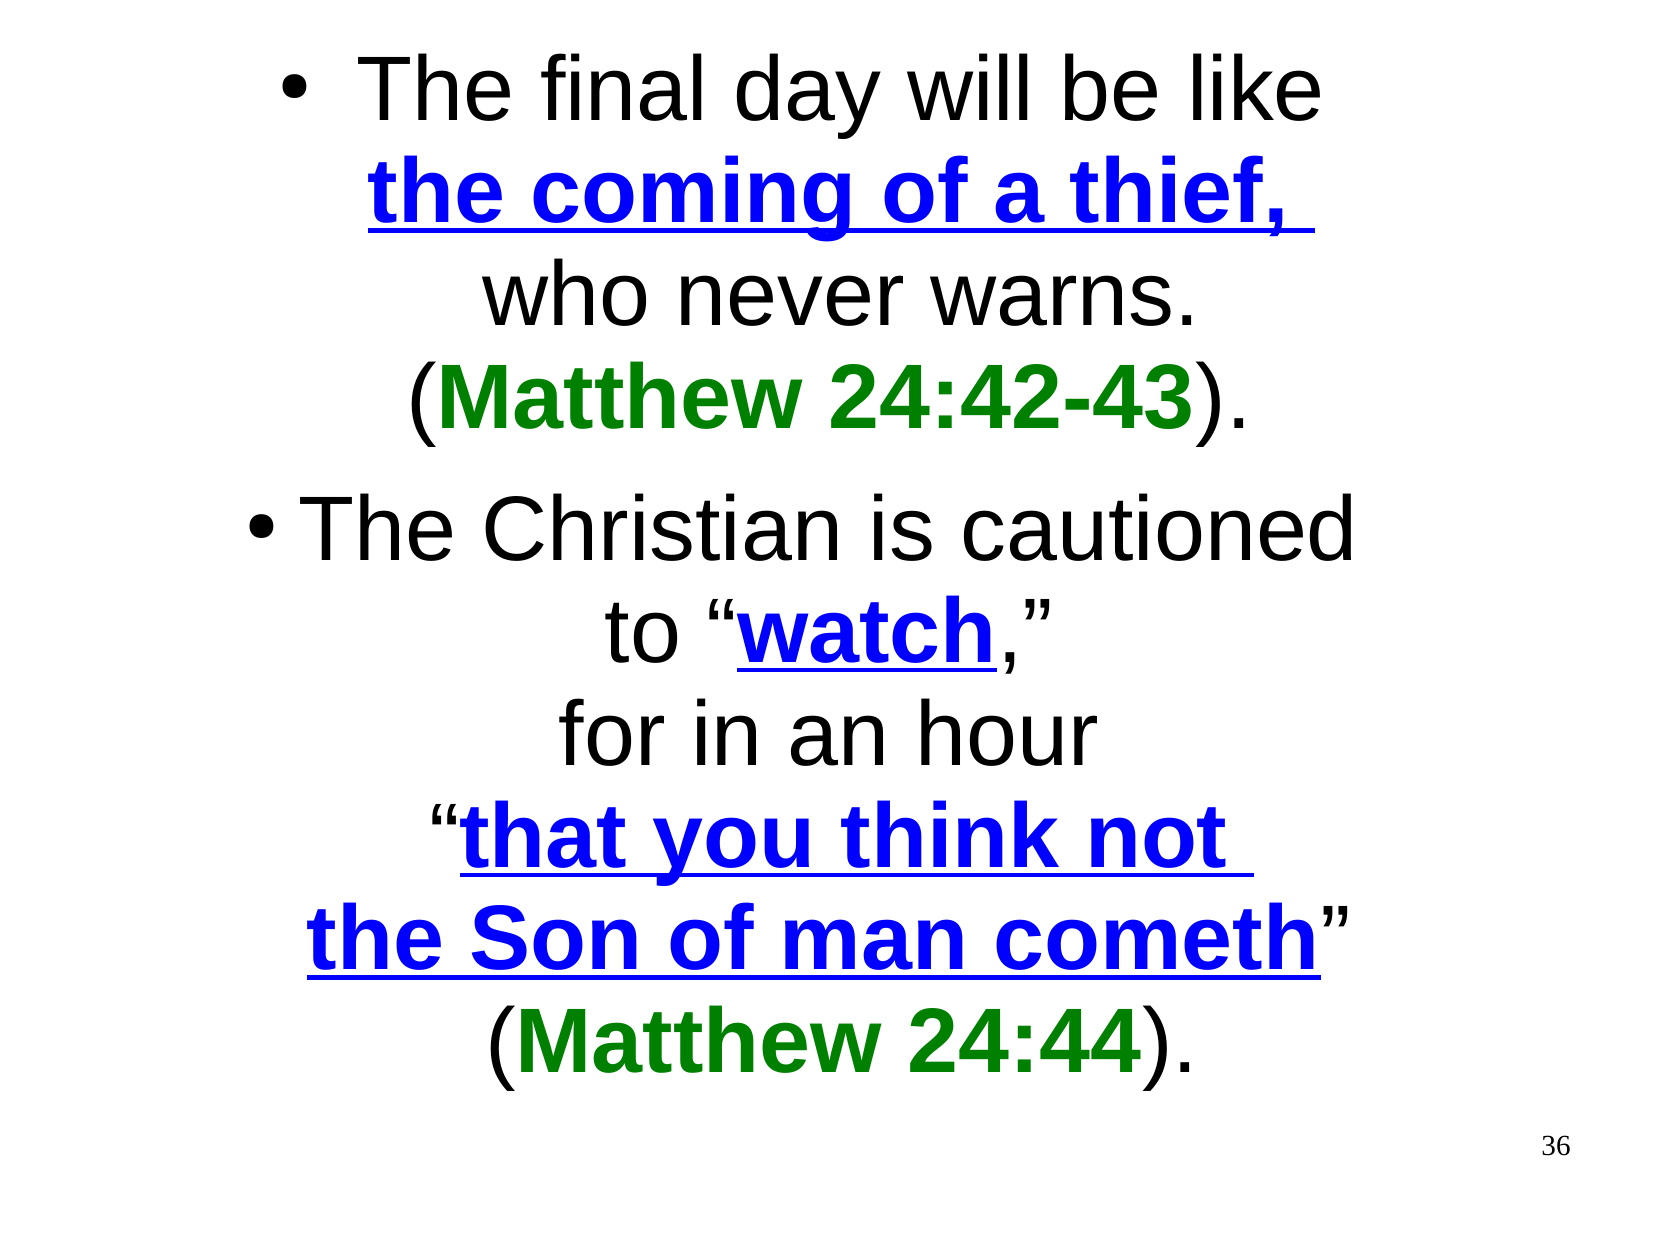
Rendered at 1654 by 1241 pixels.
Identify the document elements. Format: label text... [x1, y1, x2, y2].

list The final day will be like the coming of a thief, who never warns. (Matthew 24:42-43). The Christian is cautioned to “watch,” for in an hour “that you think not the Son of man cometh” (Matthew 24:44). [0, 37, 1613, 1201]
